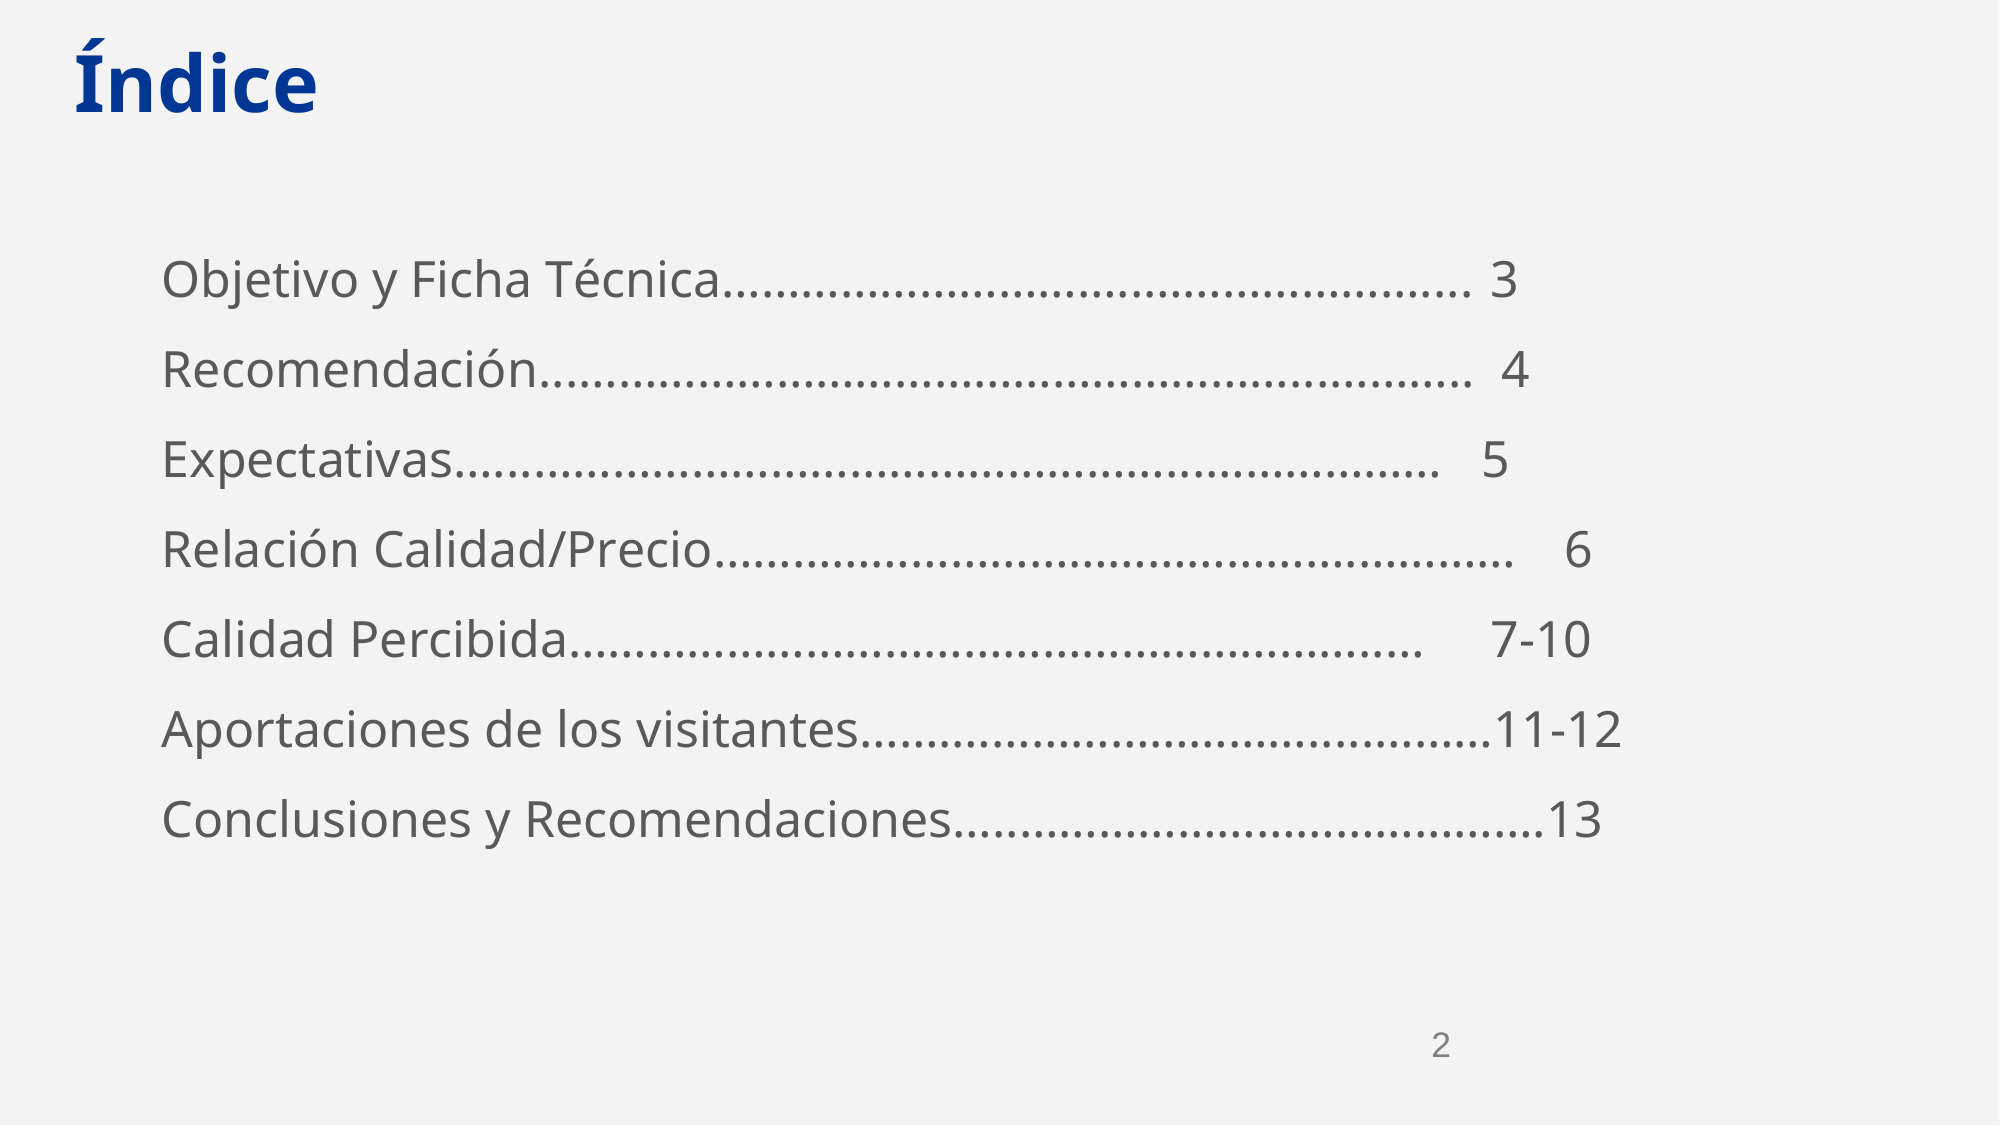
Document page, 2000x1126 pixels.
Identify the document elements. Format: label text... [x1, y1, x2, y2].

text_box Índice [59, 26, 1937, 150]
text_box <número> [1413, 1013, 1880, 1074]
text_box Objetivo y Ficha Técnica…………………………..………………….... 3 Recomendación...………………………………………………...……….. 4 Expectativas…...…………………………………………...……………… 5 Relación Calidad/Precio………………………………………….………… 6 Calidad Percibida……………………………………………………..… 7-10 Aportaciones de los visitantes…….……………………….....………11-12 Conclusiones y Recomendaciones…..………………………………….13 [147, 210, 1850, 952]
